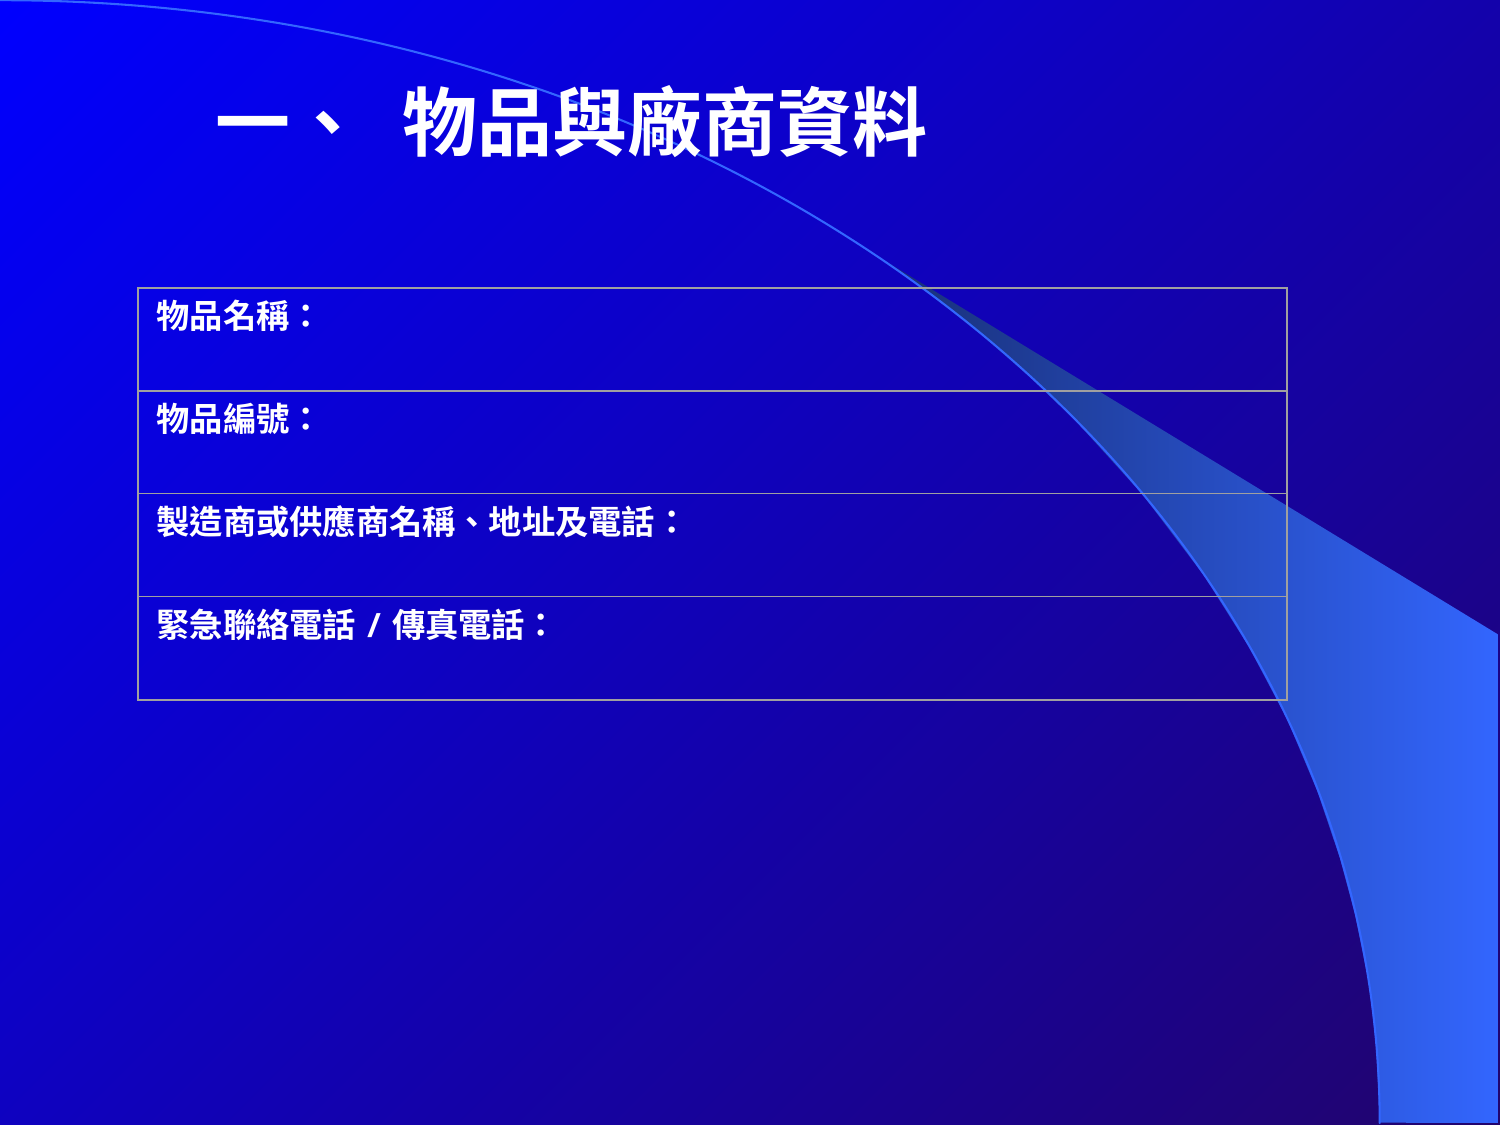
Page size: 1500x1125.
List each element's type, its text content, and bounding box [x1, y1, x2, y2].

text_box 物品編號： [142, 391, 1283, 493]
text_box 緊急聯絡電話/傳真電話： [142, 597, 1283, 699]
text_box 製造商或供應商名稱、地址及電話： [142, 494, 1283, 596]
text_box 物品名稱： [142, 289, 1283, 390]
text_box 一、 物品與廠商資料 [200, 68, 943, 173]
